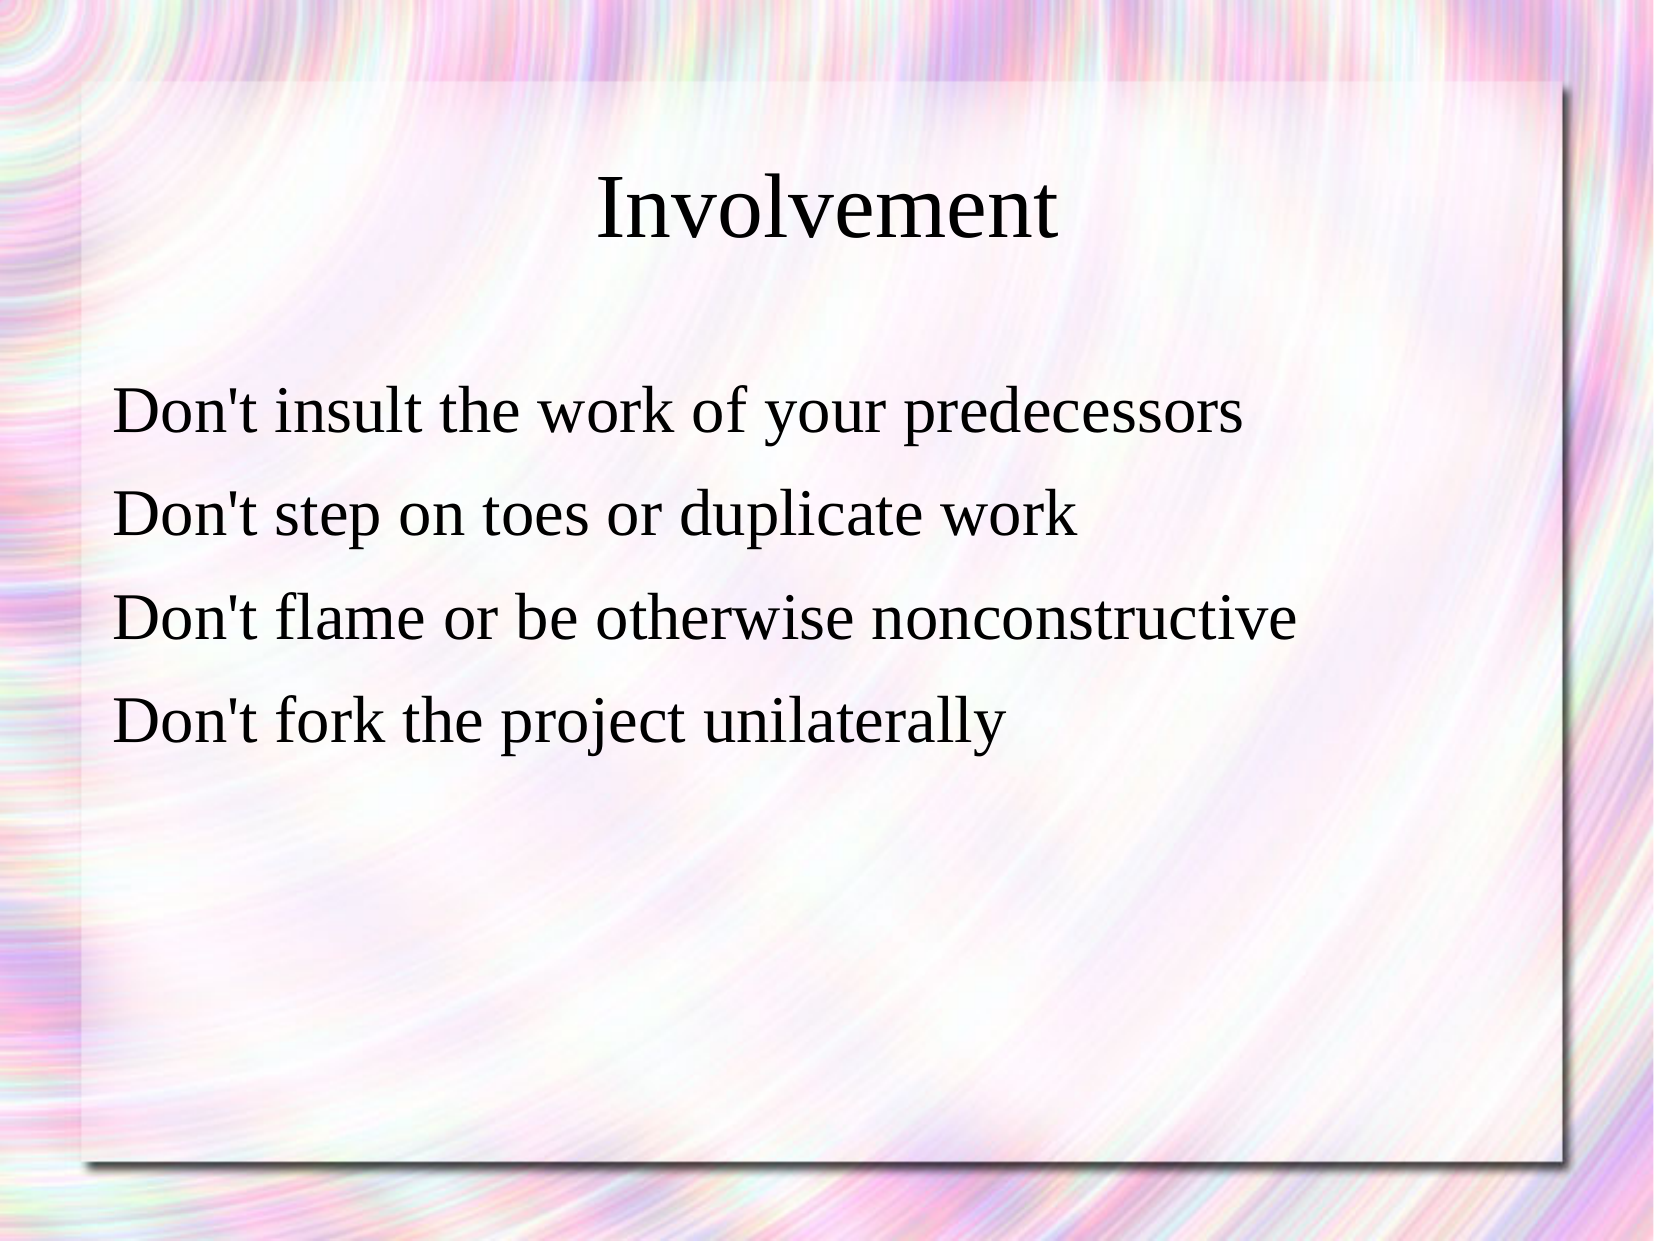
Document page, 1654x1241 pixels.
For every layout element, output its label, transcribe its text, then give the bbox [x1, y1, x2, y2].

list Don't insult the work of your predecessors Don't step on toes or duplicate work Don't flame or be otherwise nonconstructive Don't fork the project unilaterally [112, 268, 1525, 1088]
title Involvement [121, 102, 1534, 311]
picture [0, 0, 1654, 1241]
